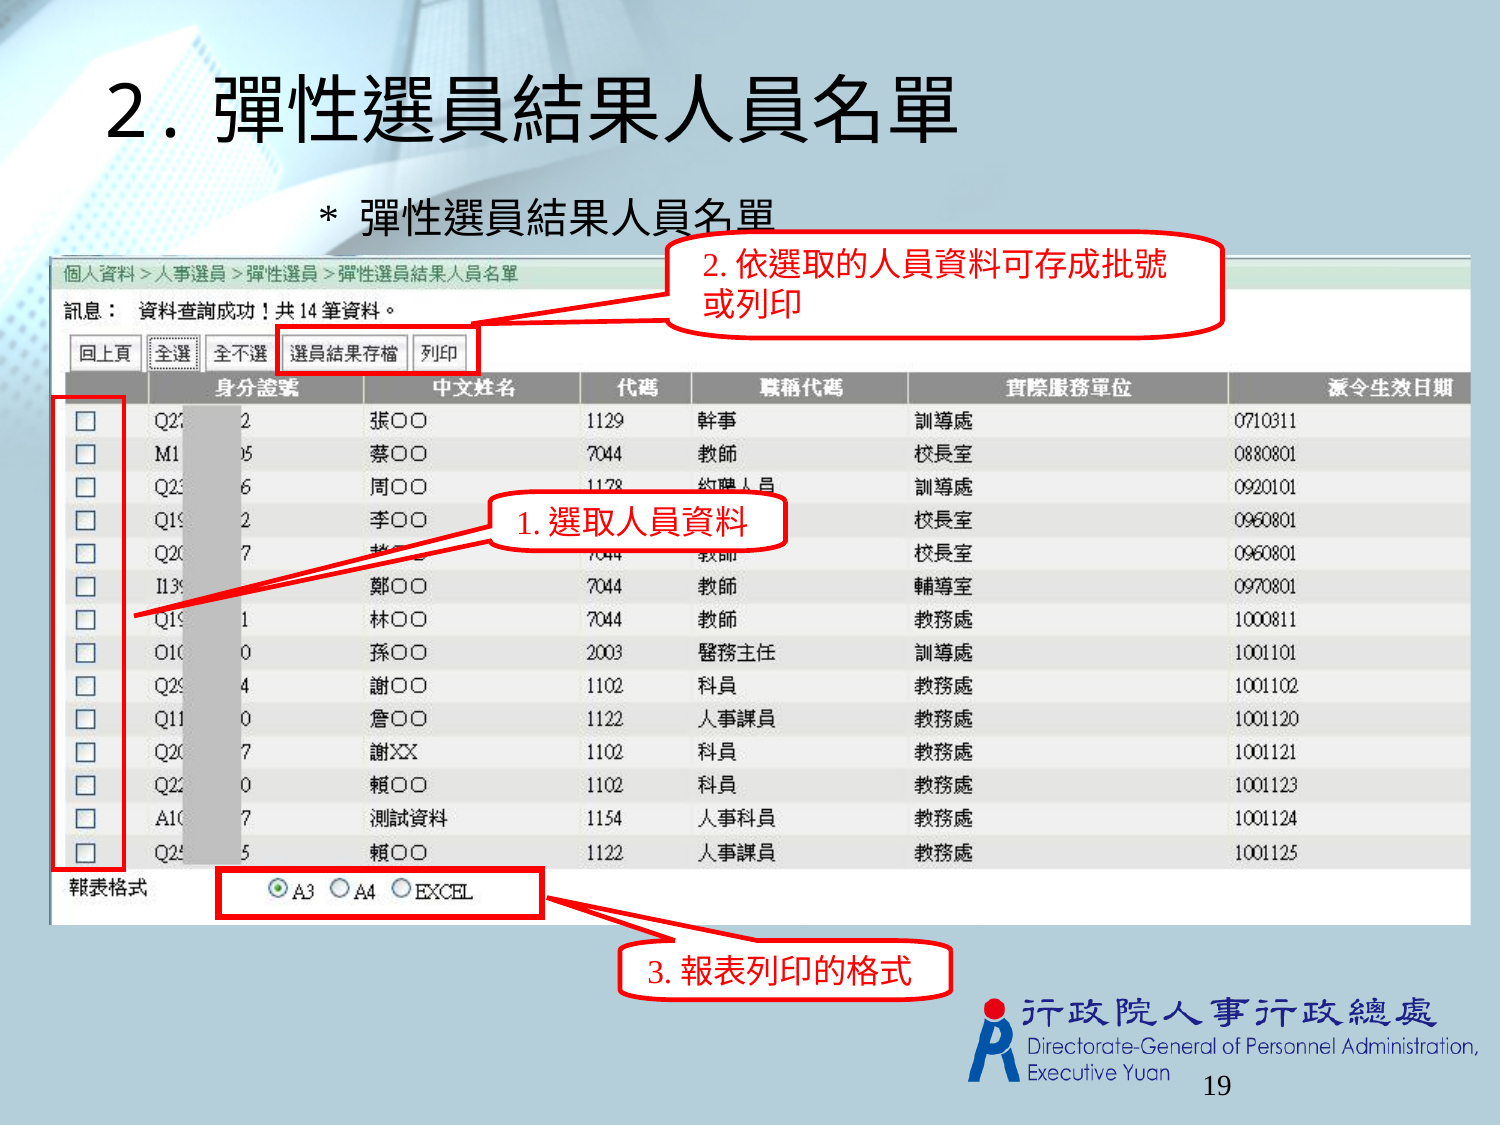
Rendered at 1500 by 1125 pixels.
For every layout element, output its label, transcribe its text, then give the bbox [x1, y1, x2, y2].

list * 彈性選員結果人員名單 [53, 184, 1329, 291]
picture [49, 255, 1471, 925]
text_box 2.依選取的人員資料可存成批號或列印 [471, 231, 1223, 339]
text_box 3.報表列印的格式 [546, 897, 951, 1000]
text_box 2.彈性選員結果人員名單 [89, 55, 977, 160]
text_box [1187, 1058, 1500, 1125]
text_box 1.選取人員資料 [133, 491, 786, 616]
picture [280, 329, 476, 371]
